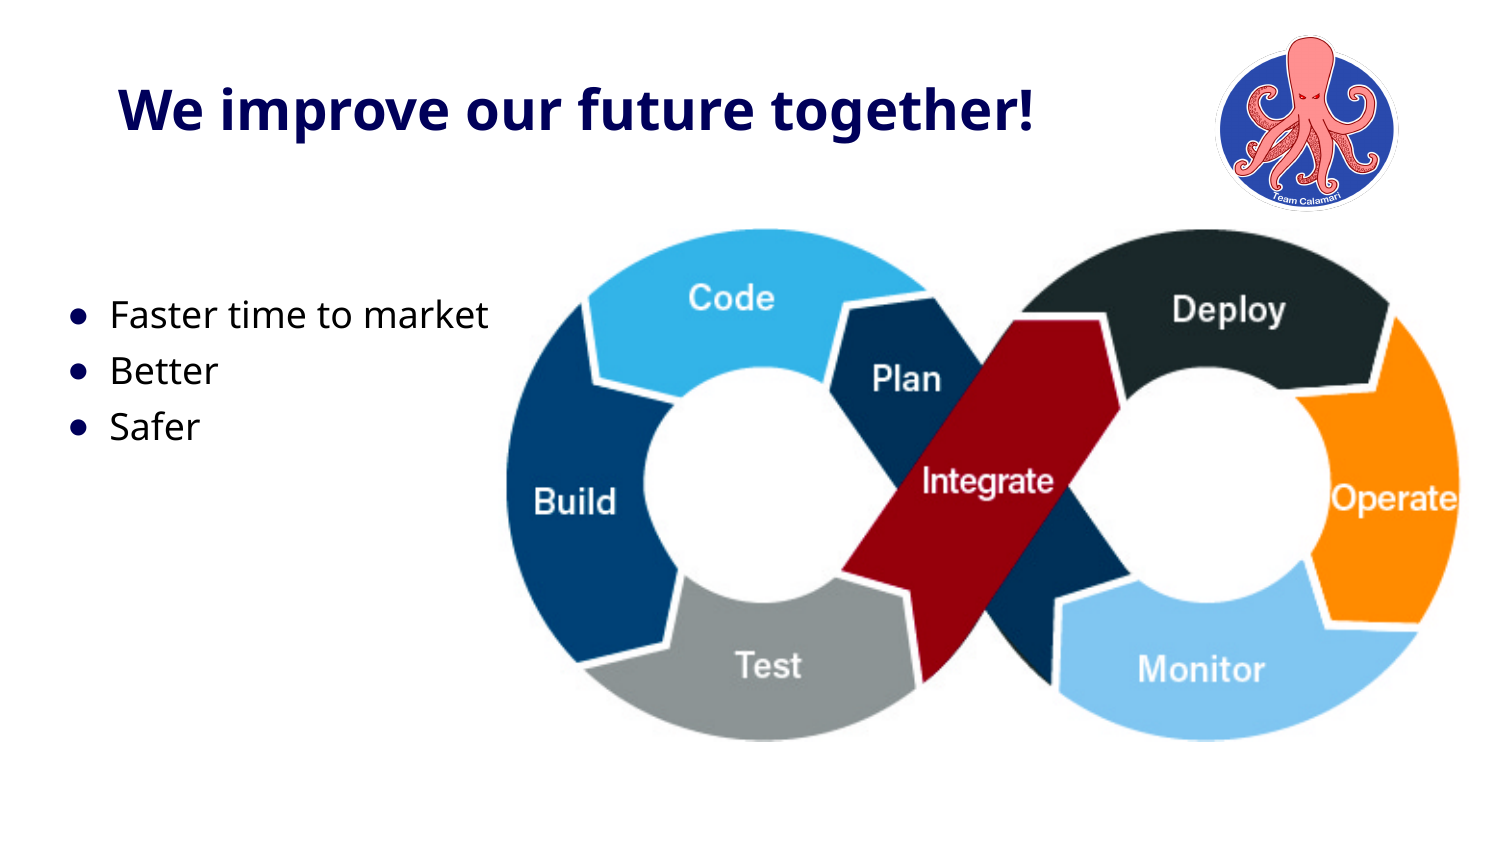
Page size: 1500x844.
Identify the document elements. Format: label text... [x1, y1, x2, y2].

picture [484, 0, 1500, 742]
title We improve our future together! [103, 45, 1092, 157]
list Faster time to market Better Safer [67, 291, 1285, 763]
